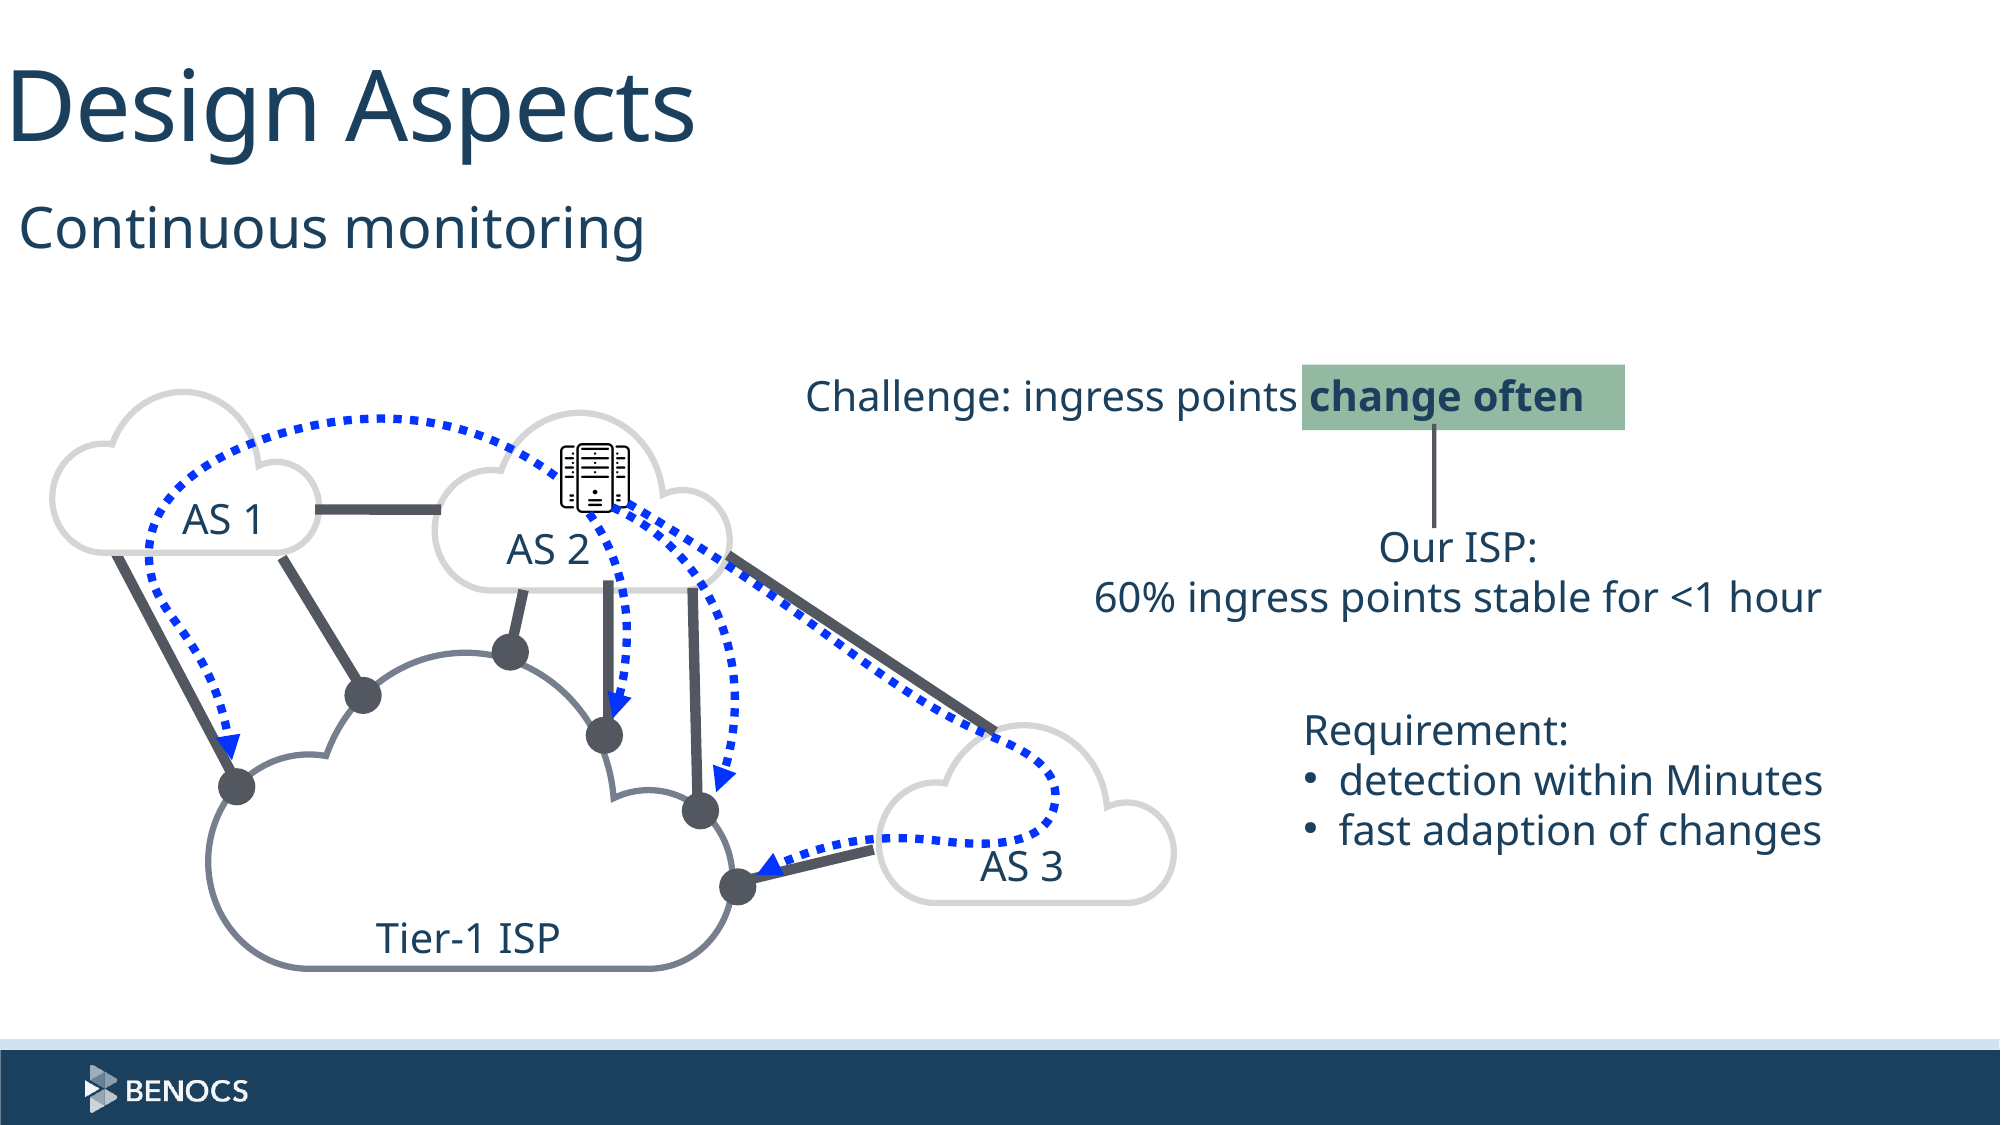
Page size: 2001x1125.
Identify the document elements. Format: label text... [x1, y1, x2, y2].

text_box AS 2 [502, 518, 596, 577]
list Continuous monitoring [0, 191, 1803, 274]
text_box AS 1 [177, 488, 271, 548]
text_box Requirement: detection within Minutes fast adaption of changes [1298, 699, 1829, 858]
text_box [681, 792, 720, 830]
picture [560, 443, 630, 513]
picture [84, 1063, 248, 1114]
text_box AS 3 [975, 835, 1069, 895]
text_box [1302, 364, 1625, 431]
text_box [1302, 424, 1432, 431]
text_box Tier-1 ISP [371, 907, 566, 967]
text_box Challenge: ingress points change often [800, 365, 1590, 424]
text_box [719, 868, 757, 906]
text_box [344, 676, 382, 714]
title Design Aspects [0, 52, 1803, 191]
text_box [585, 716, 624, 754]
text_box [491, 633, 529, 671]
text_box [218, 768, 256, 806]
